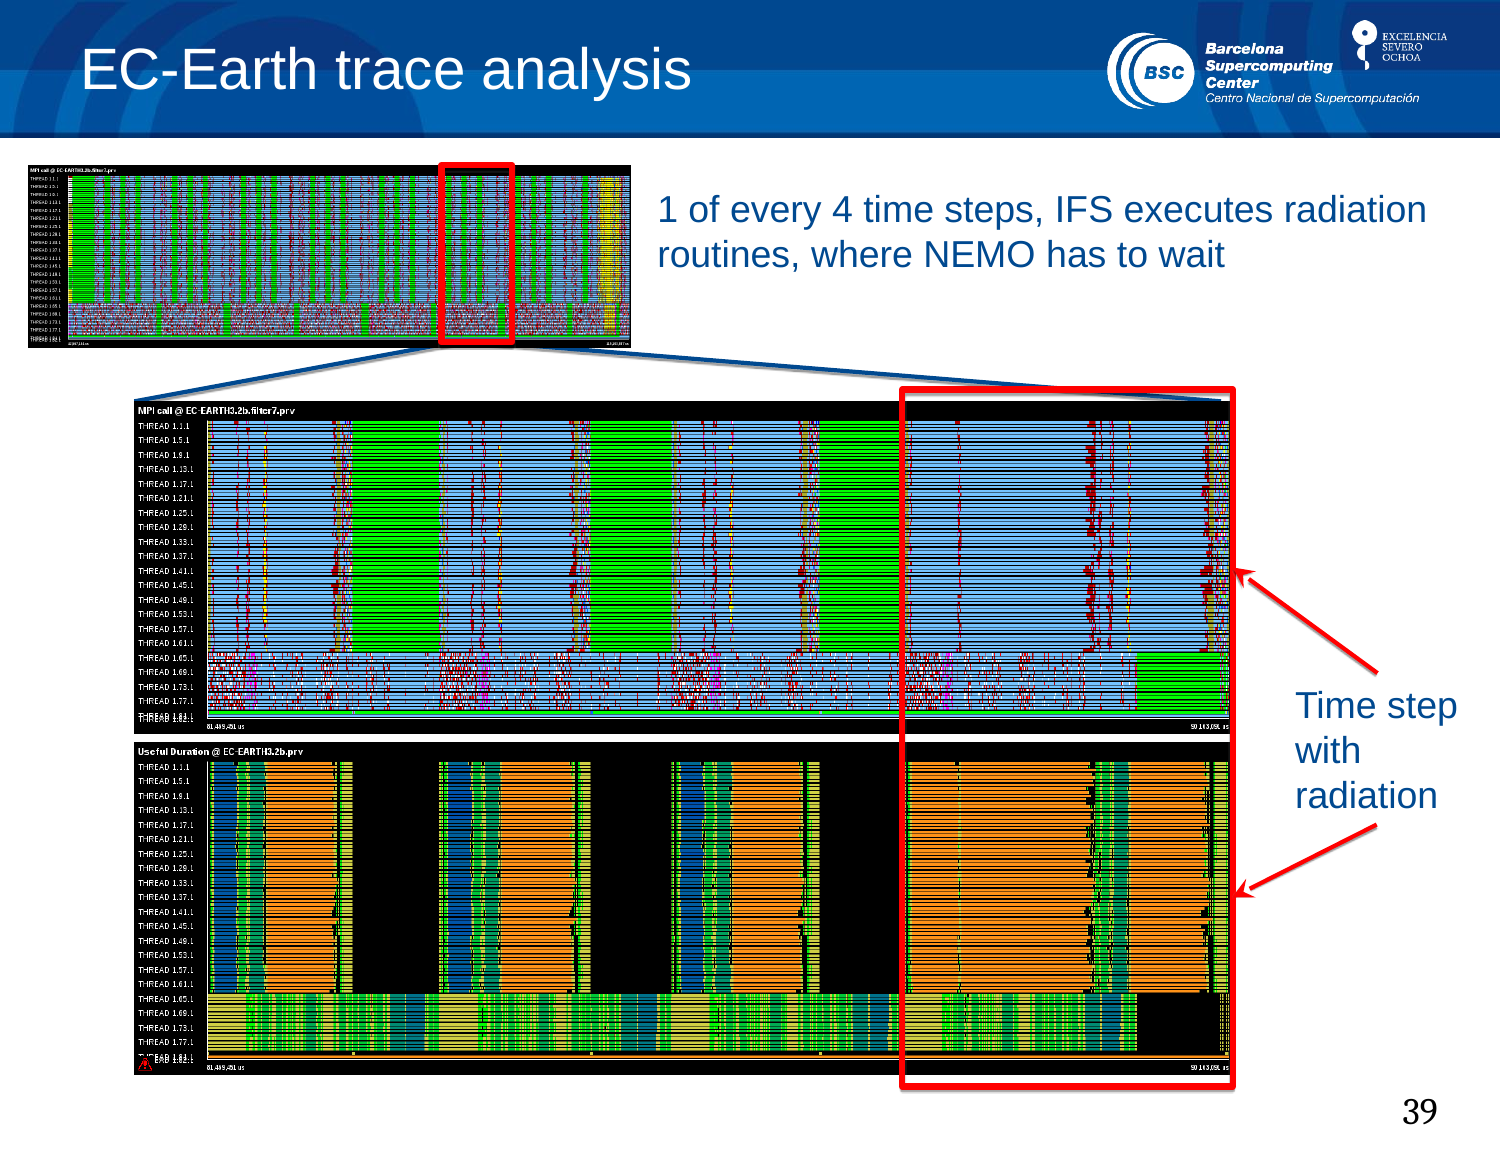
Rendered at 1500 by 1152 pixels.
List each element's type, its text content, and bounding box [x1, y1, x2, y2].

picture [0, 0, 1500, 138]
picture [906, 401, 1229, 734]
text_box 1 of every 4 time steps, IFS executes radiation routines, where NEMO has to wait [642, 176, 1475, 283]
picture [134, 742, 899, 1075]
text_box Time step with radiation [1279, 673, 1475, 825]
picture [28, 165, 631, 348]
picture [906, 742, 1229, 1075]
picture [134, 401, 899, 734]
title EC-Earth trace analysis [65, 23, 1081, 138]
picture [445, 172, 509, 339]
